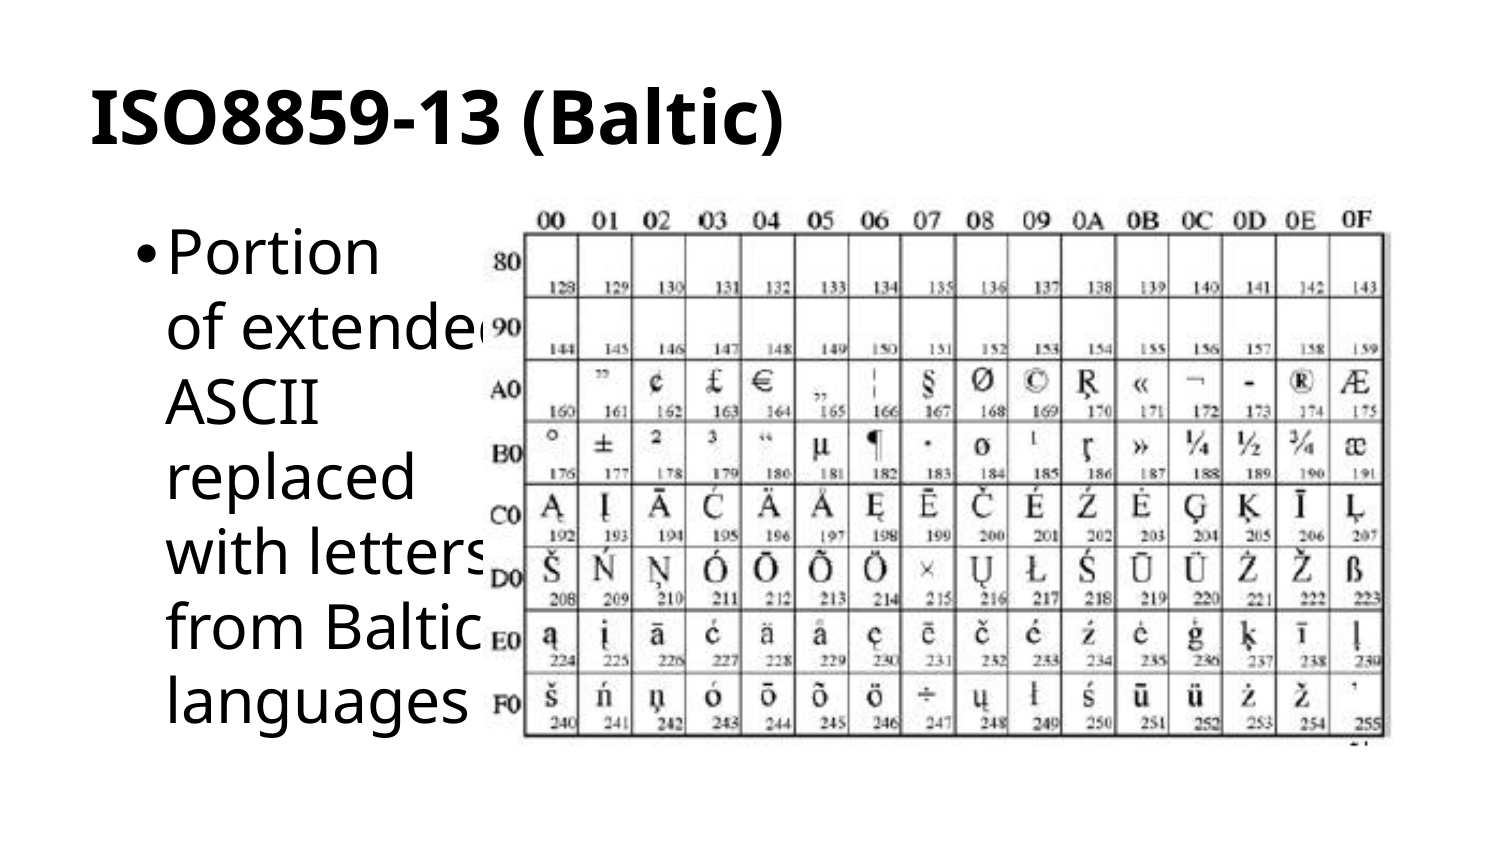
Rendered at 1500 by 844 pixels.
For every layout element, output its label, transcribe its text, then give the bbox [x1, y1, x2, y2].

title ISO8859-13 (Baltic) [75, 33, 1425, 175]
list Portion of extended ASCII replaced with letters from Baltic languages [75, 196, 1425, 808]
picture [483, 196, 1415, 757]
